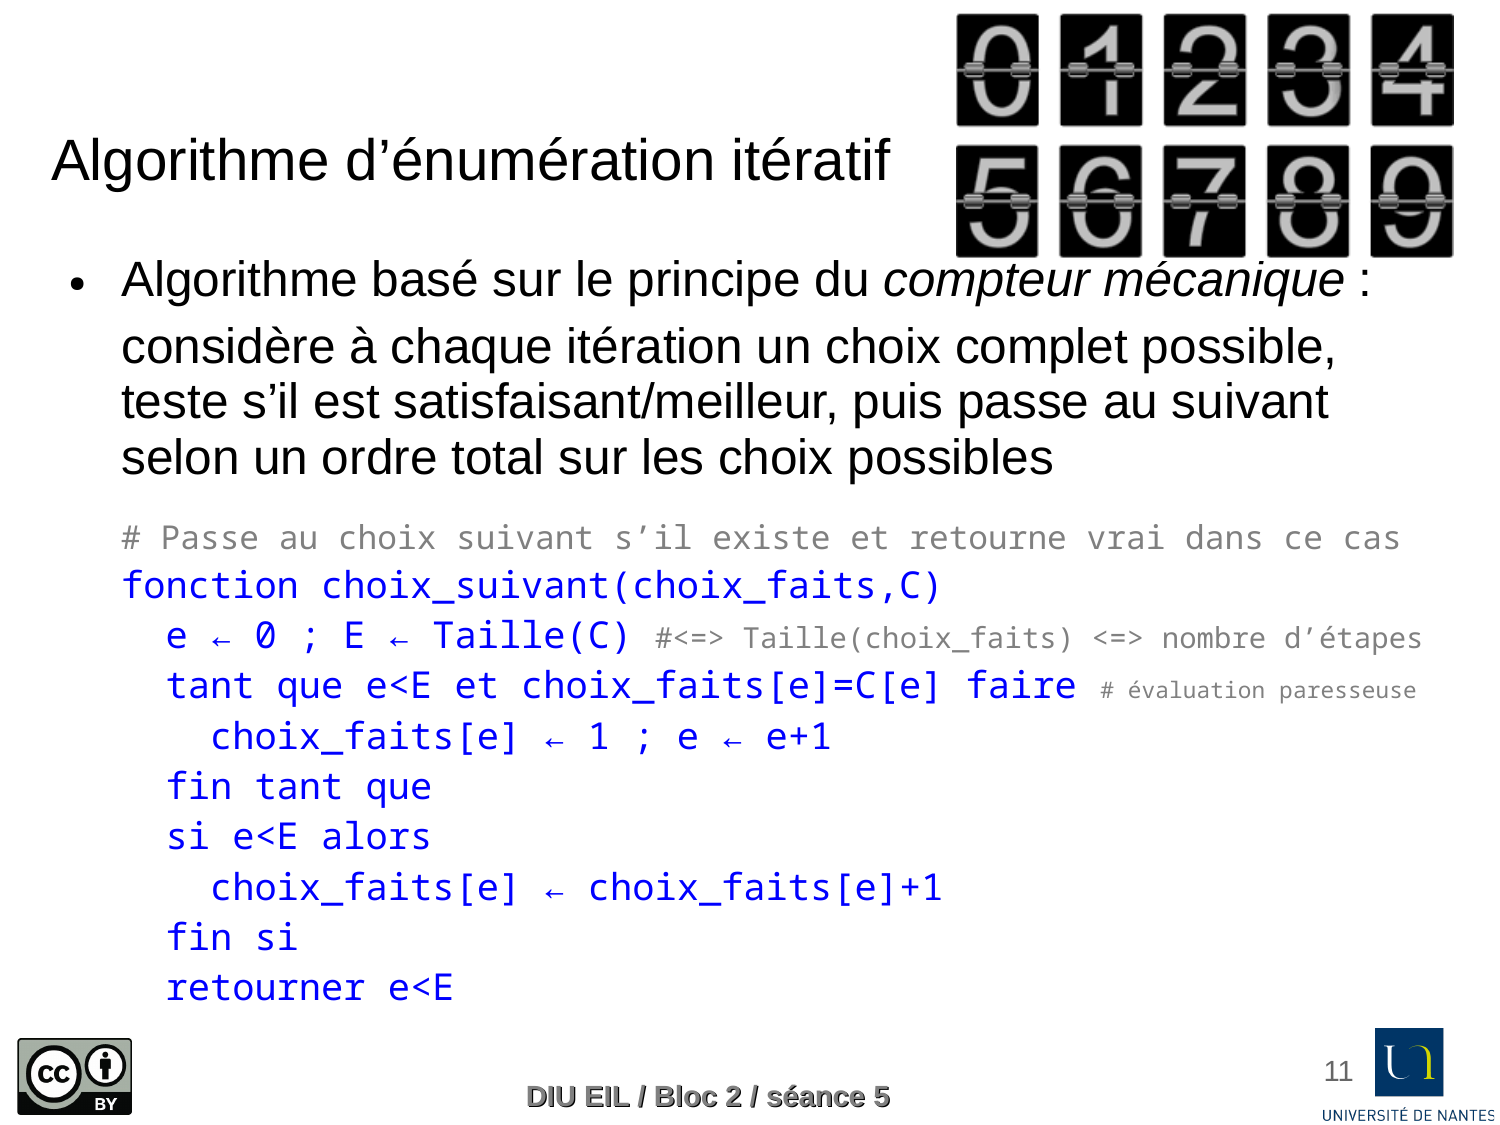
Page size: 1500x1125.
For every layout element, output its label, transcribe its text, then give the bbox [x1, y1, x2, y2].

picture [956, 11, 1454, 261]
title Algorithme d’énumération itératif [51, 97, 956, 223]
picture [1323, 1028, 1495, 1121]
list Algorithme basé sur le principe du compteur mécanique : considère à chaque itération un choix complet possible, teste s’il est satisfaisant/meilleur, puis passe au suivant selon un ordre total sur les choix possibles # Passe au choix suivant s’il existe et retourne vrai dans ce cas fonction choix_suivant(choix_faits,C) e ← 0 ; E ← Taille(C) #<=> Taille(choix_faits) <=> nombre d’étapes tant que e<E et choix_faits[e]=C[e] faire # évaluation paresseuse choix_faits[e] ← 1 ; e ← e+1 fin tant que si e<E alors choix_faits[e] ← choix_faits[e]+1 fin si retourner e<E [51, 252, 1449, 1064]
picture [17, 1038, 132, 1115]
